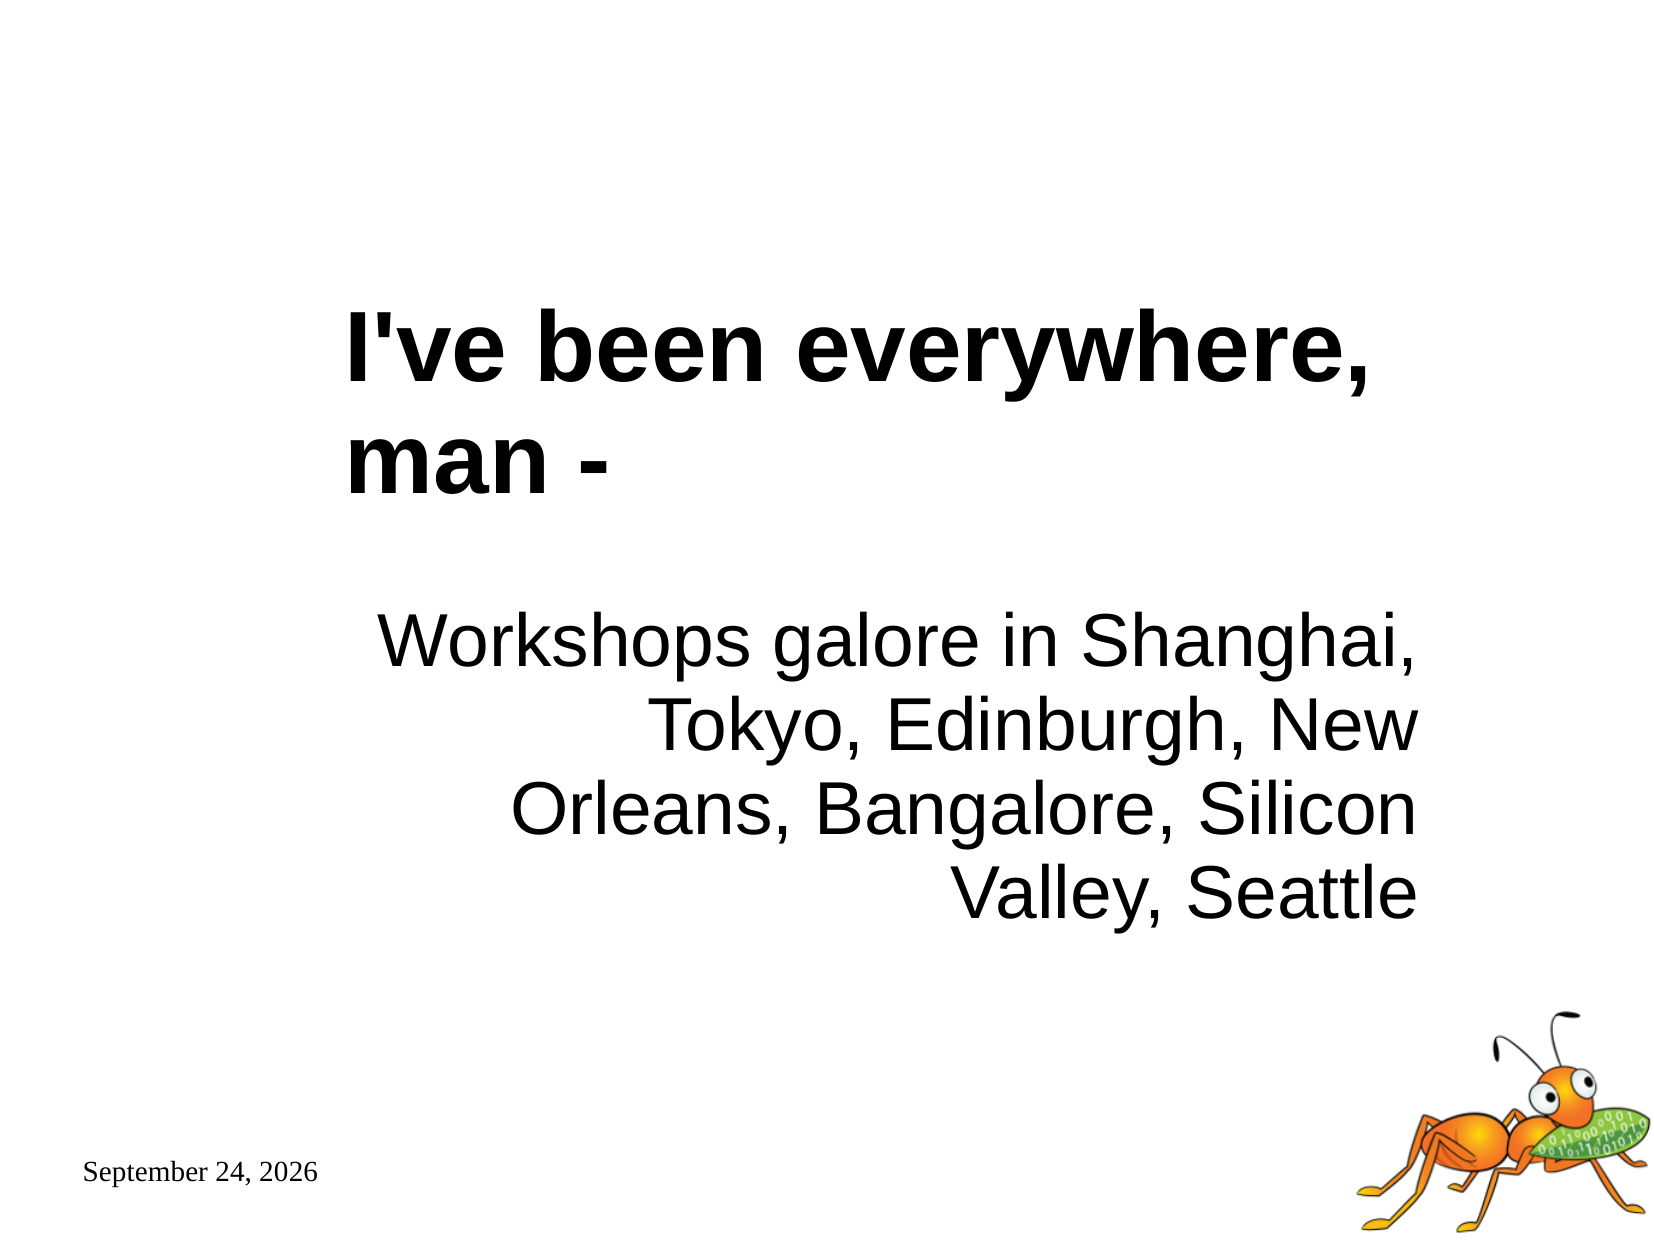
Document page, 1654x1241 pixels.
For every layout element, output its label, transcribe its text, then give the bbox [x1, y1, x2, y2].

picture [1353, 1009, 1654, 1235]
text_box I've been everywhere, man - Workshops galore in Shanghai, Tokyo, Edinburgh, New Orleans, Bangalore, Silicon Valley, Seattle [330, 284, 1435, 943]
